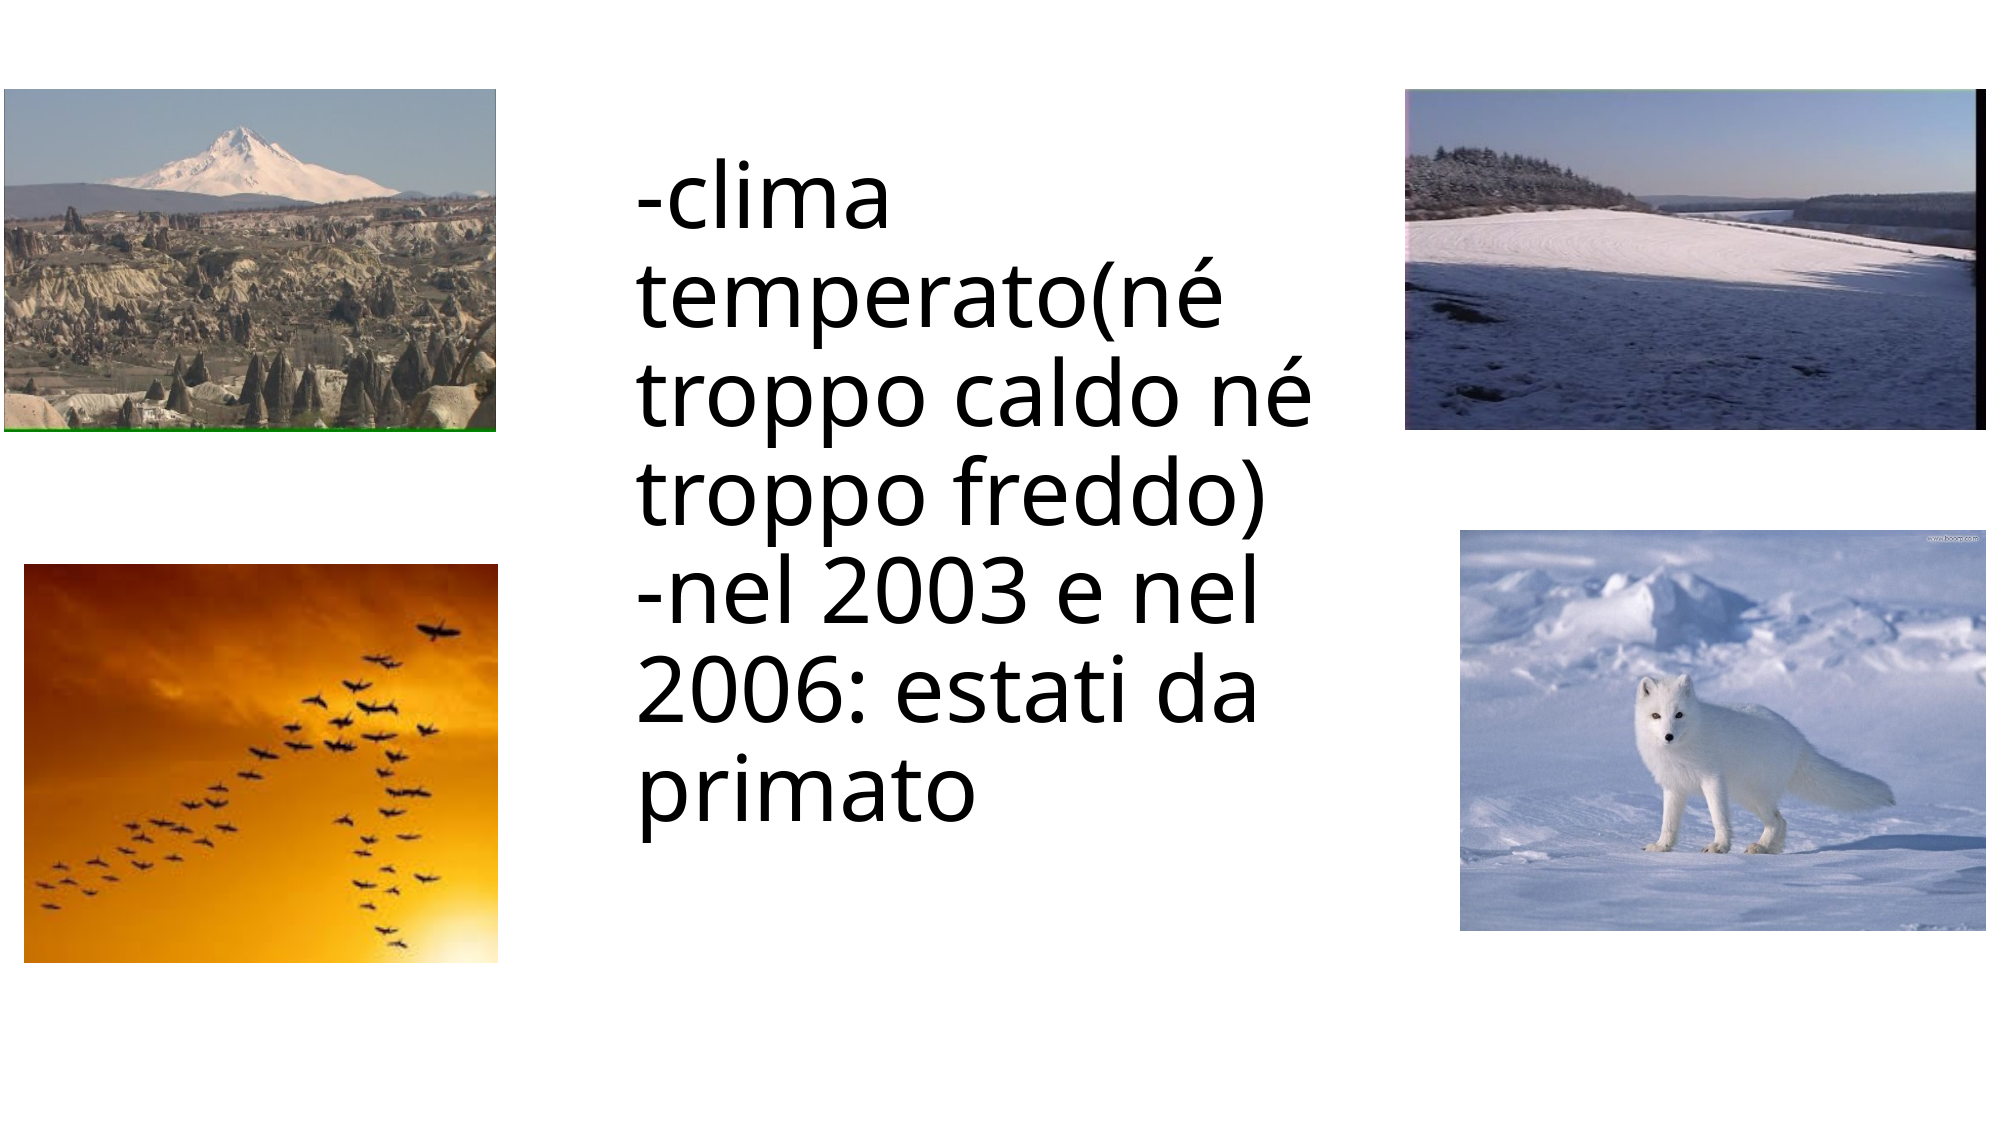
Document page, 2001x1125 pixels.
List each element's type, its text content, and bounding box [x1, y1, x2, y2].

picture [1460, 530, 1986, 931]
subtitle -clima temperato(né troppo caldo né troppo freddo) -nel 2003 e nel 2006: estati da primato [621, 141, 1339, 474]
picture [4, 89, 496, 432]
picture [24, 564, 498, 963]
picture [1405, 89, 1986, 430]
